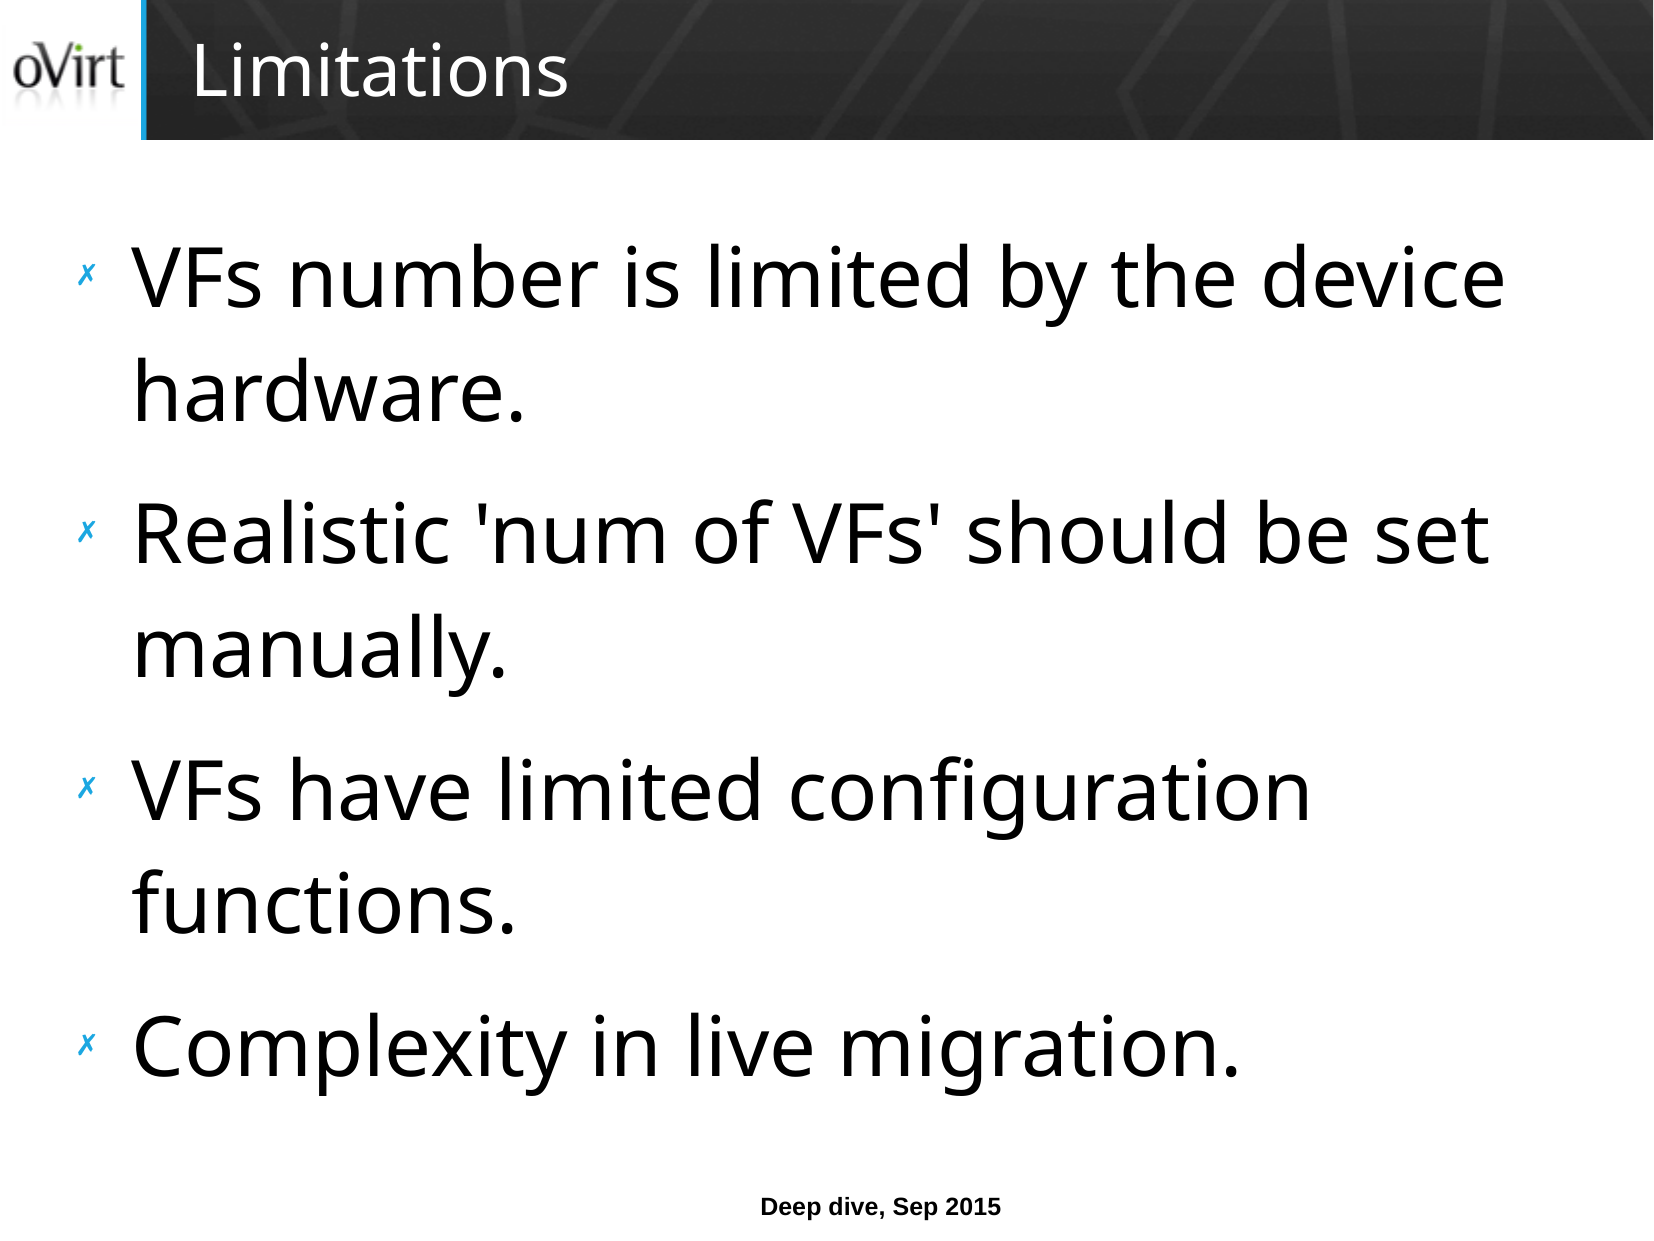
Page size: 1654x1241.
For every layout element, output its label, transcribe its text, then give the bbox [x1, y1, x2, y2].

list VFs number is limited by the device hardware. Realistic 'num of VFs' should be set manually. VFs have limited configuration functions. Complexity in live migration. [60, 218, 1653, 1012]
title Limitations [164, 18, 1653, 119]
picture [0, 0, 1654, 140]
